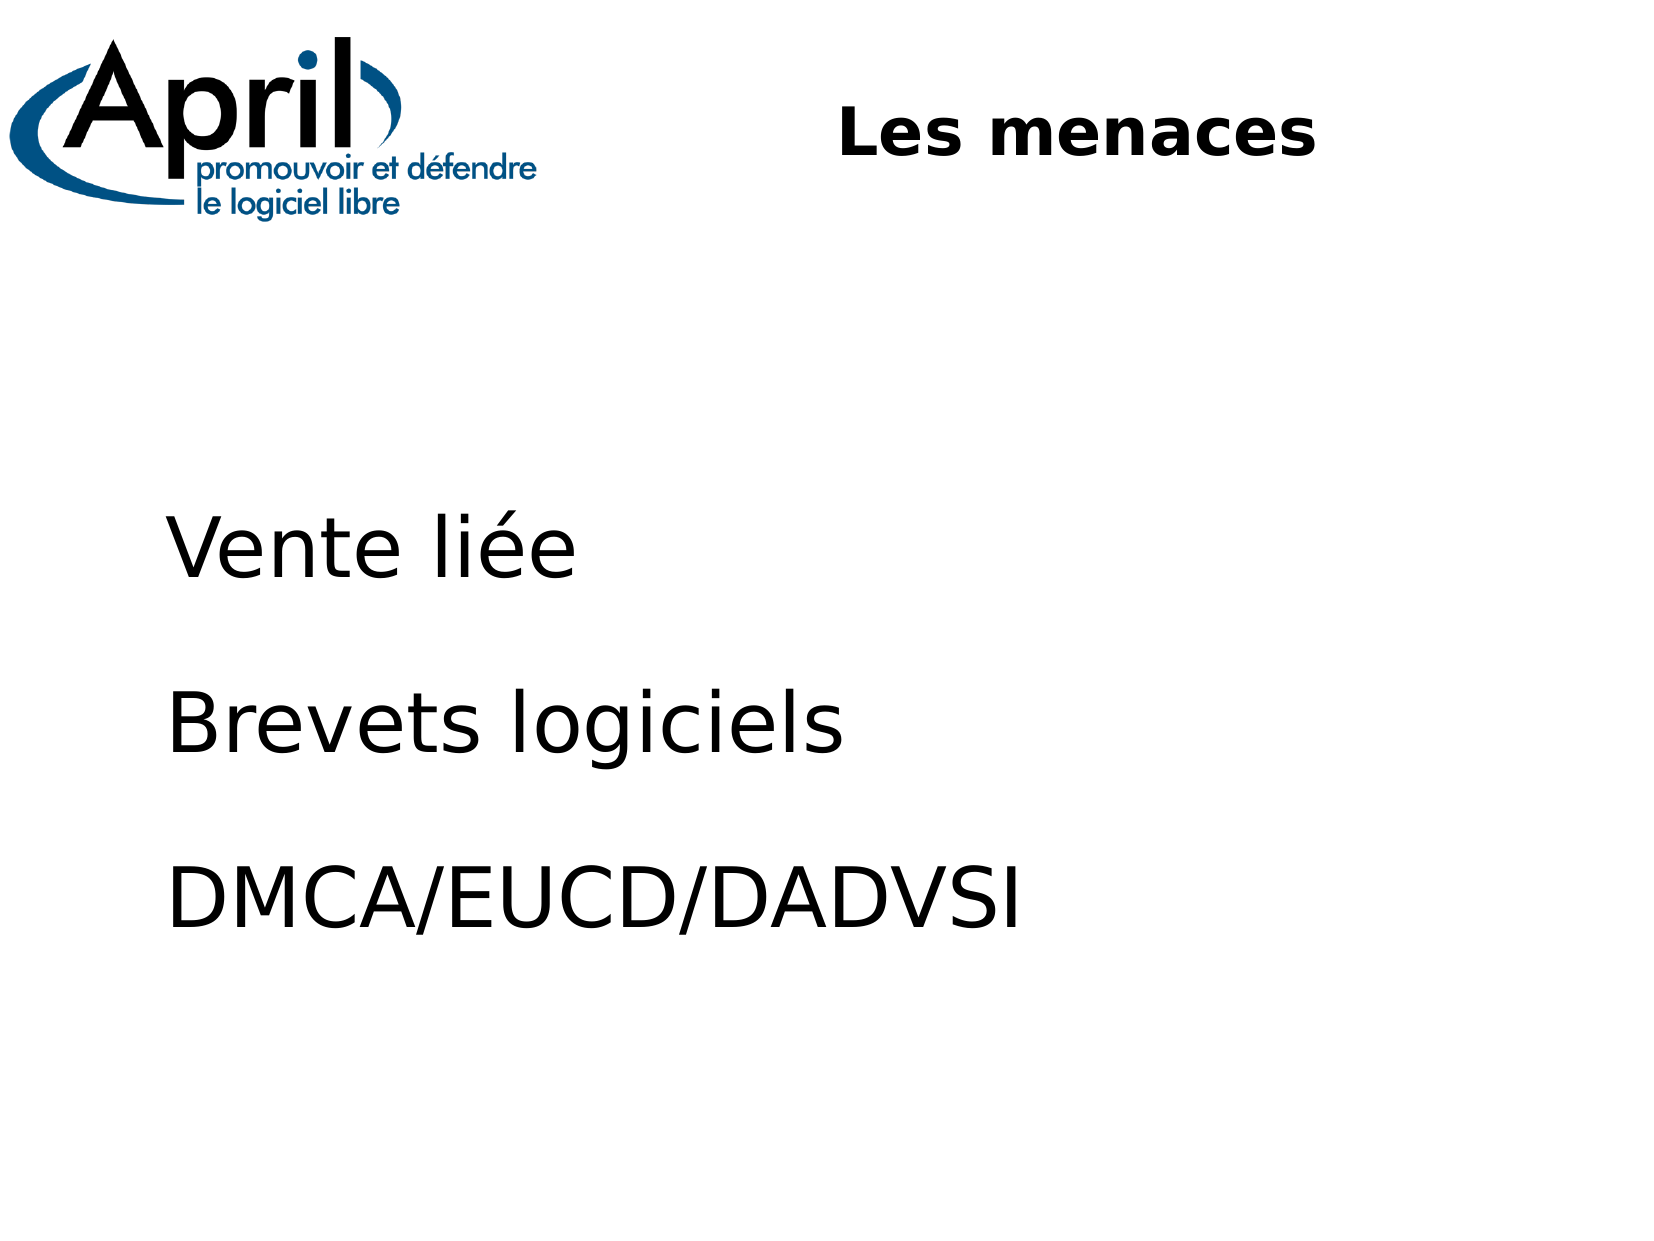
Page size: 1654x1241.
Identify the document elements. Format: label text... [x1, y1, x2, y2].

text_box Vente liée Brevets logiciels DMCA/EUCD/DADVSI [59, 297, 1595, 1102]
picture [5, 0, 540, 318]
title Les menaces [540, 56, 1625, 207]
